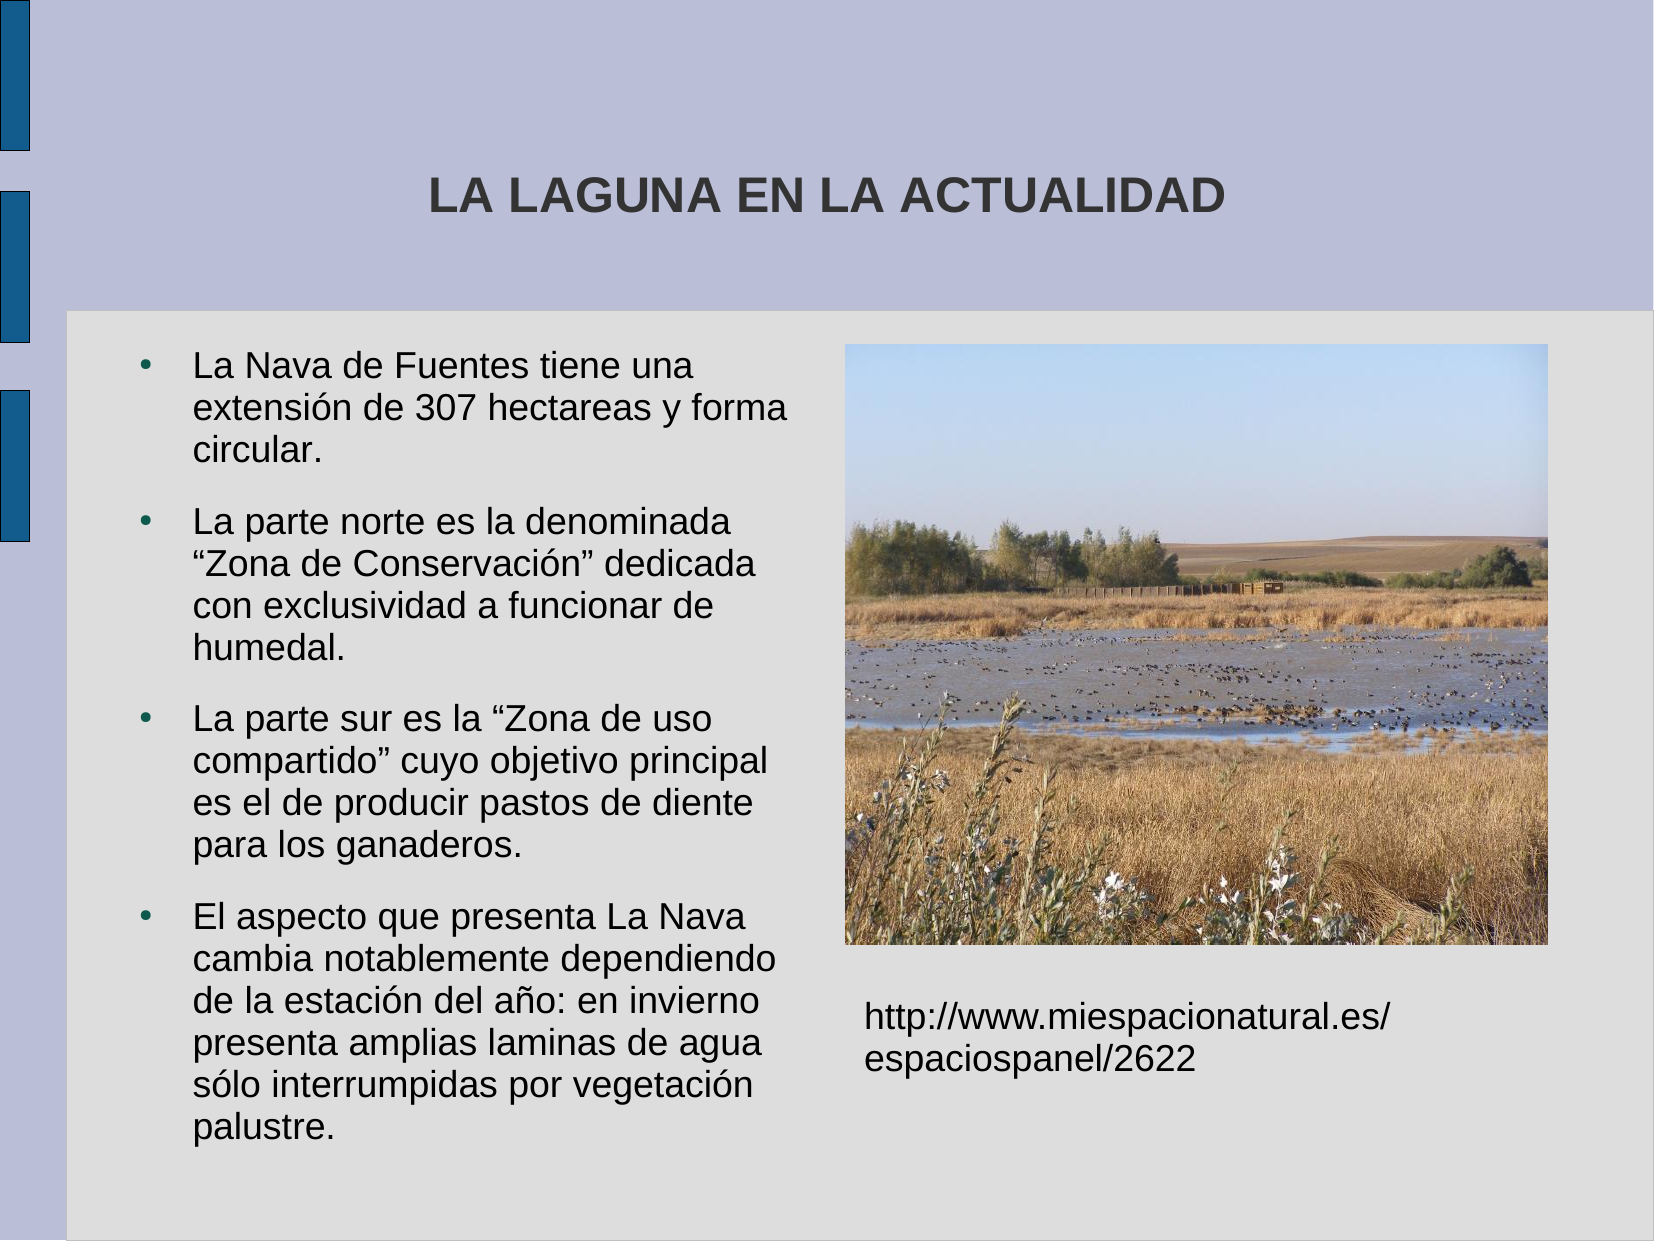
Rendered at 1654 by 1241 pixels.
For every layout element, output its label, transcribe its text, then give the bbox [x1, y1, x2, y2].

title LA LAGUNA EN LA ACTUALIDAD [121, 91, 1534, 299]
text_box http://www.miespacionatural.es/espaciospanel/2622 [849, 987, 1548, 1087]
picture [845, 344, 1548, 945]
list La Nava de Fuentes tiene una extensión de 307 hectareas y forma circular. La parte norte es la denominada “Zona de Conservación” dedicada con exclusividad a funcionar de humedal. La parte sur es la “Zona de uso compartido” cuyo objetivo principal es el de producir pastos de diente para los ganaderos. El aspecto que presenta La Nava cambia notablemente dependiendo de la estación del año: en invierno presenta amplias laminas de agua sólo interrumpidas por vegetación palustre. [121, 344, 811, 1149]
